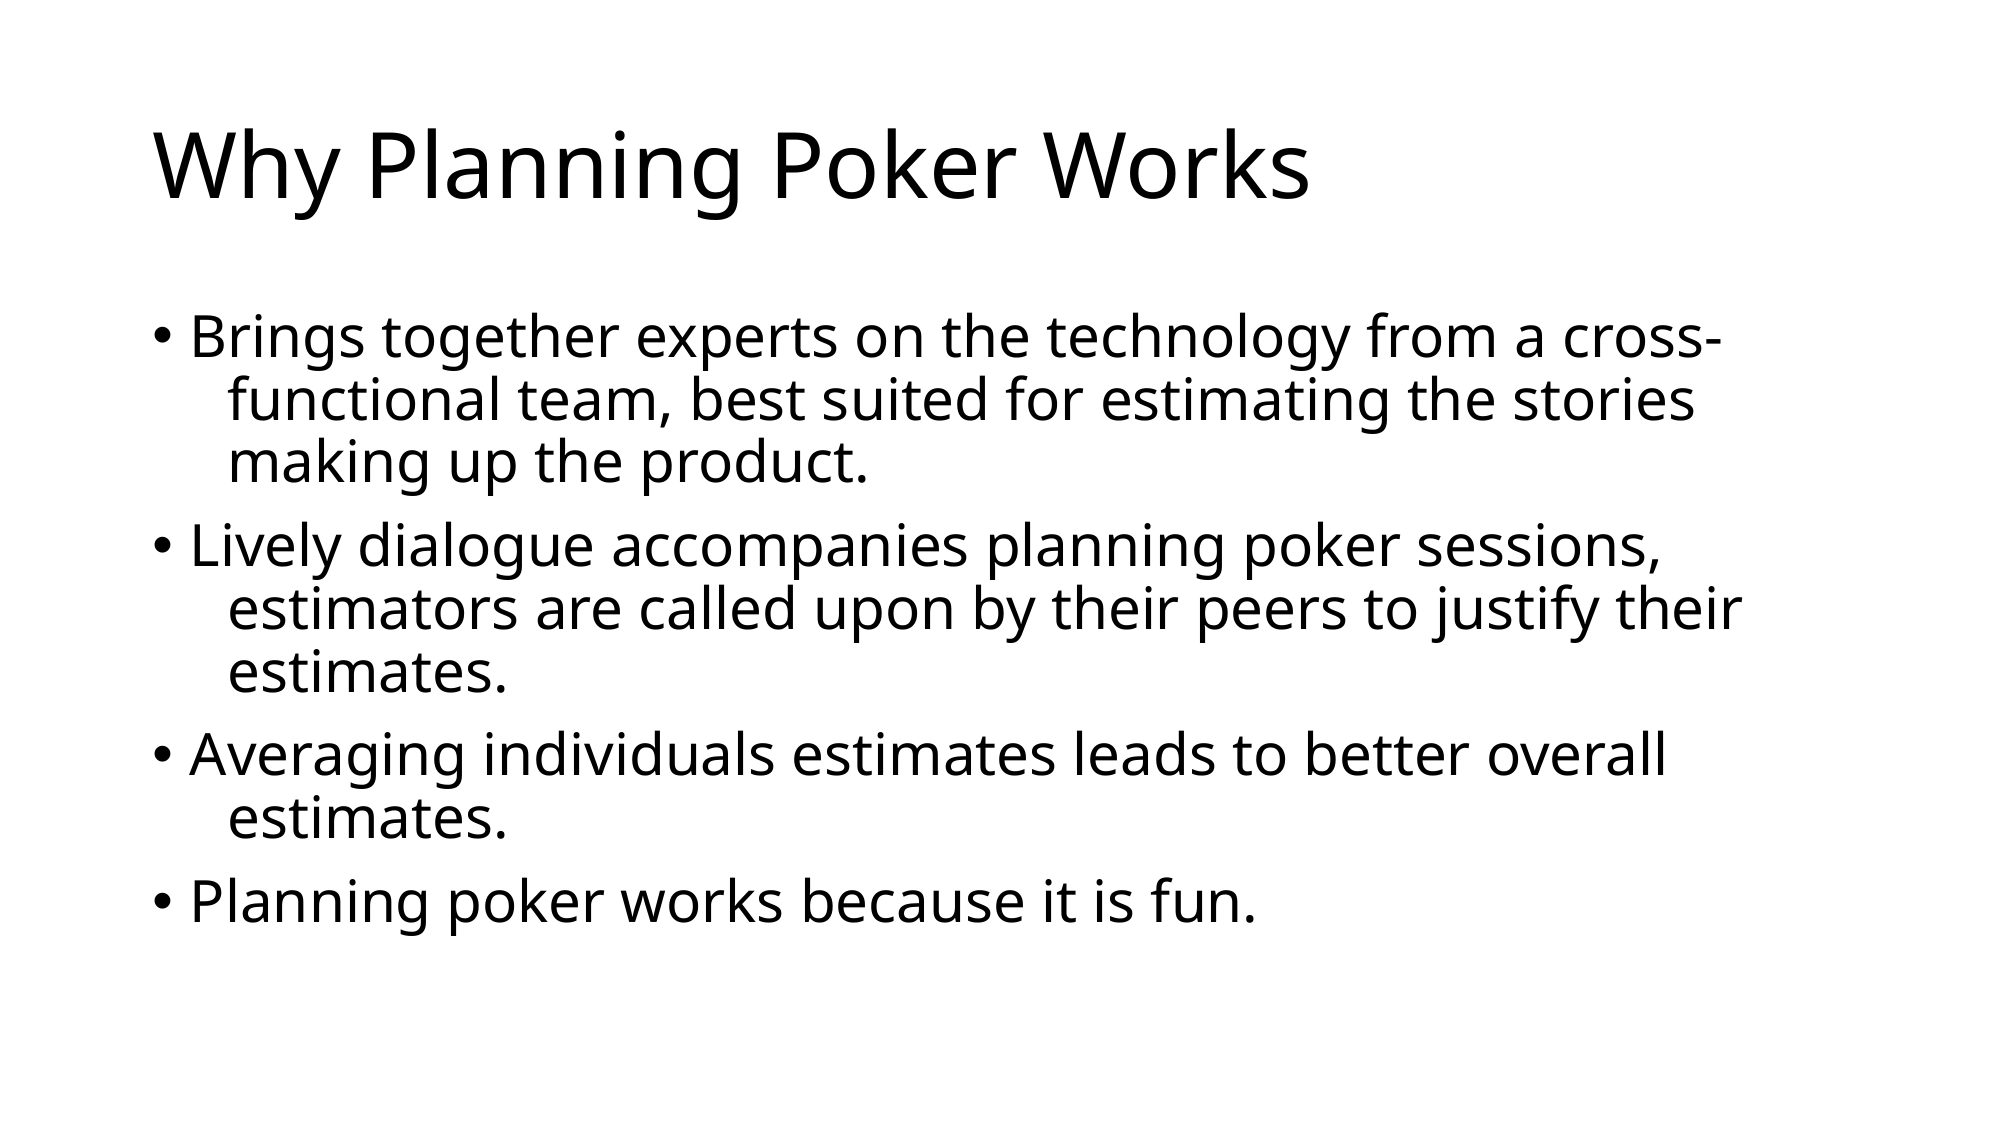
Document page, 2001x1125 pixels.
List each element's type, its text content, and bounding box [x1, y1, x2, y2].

list Brings together experts on the technology from a cross-functional team, best suited for estimating the stories making up the product. Lively dialogue accompanies planning poker sessions, estimators are called upon by their peers to justify their estimates. Averaging individuals estimates leads to better overall estimates. Planning poker works because it is fun. [137, 299, 1863, 1014]
title Why Planning Poker Works [137, 59, 1863, 278]
